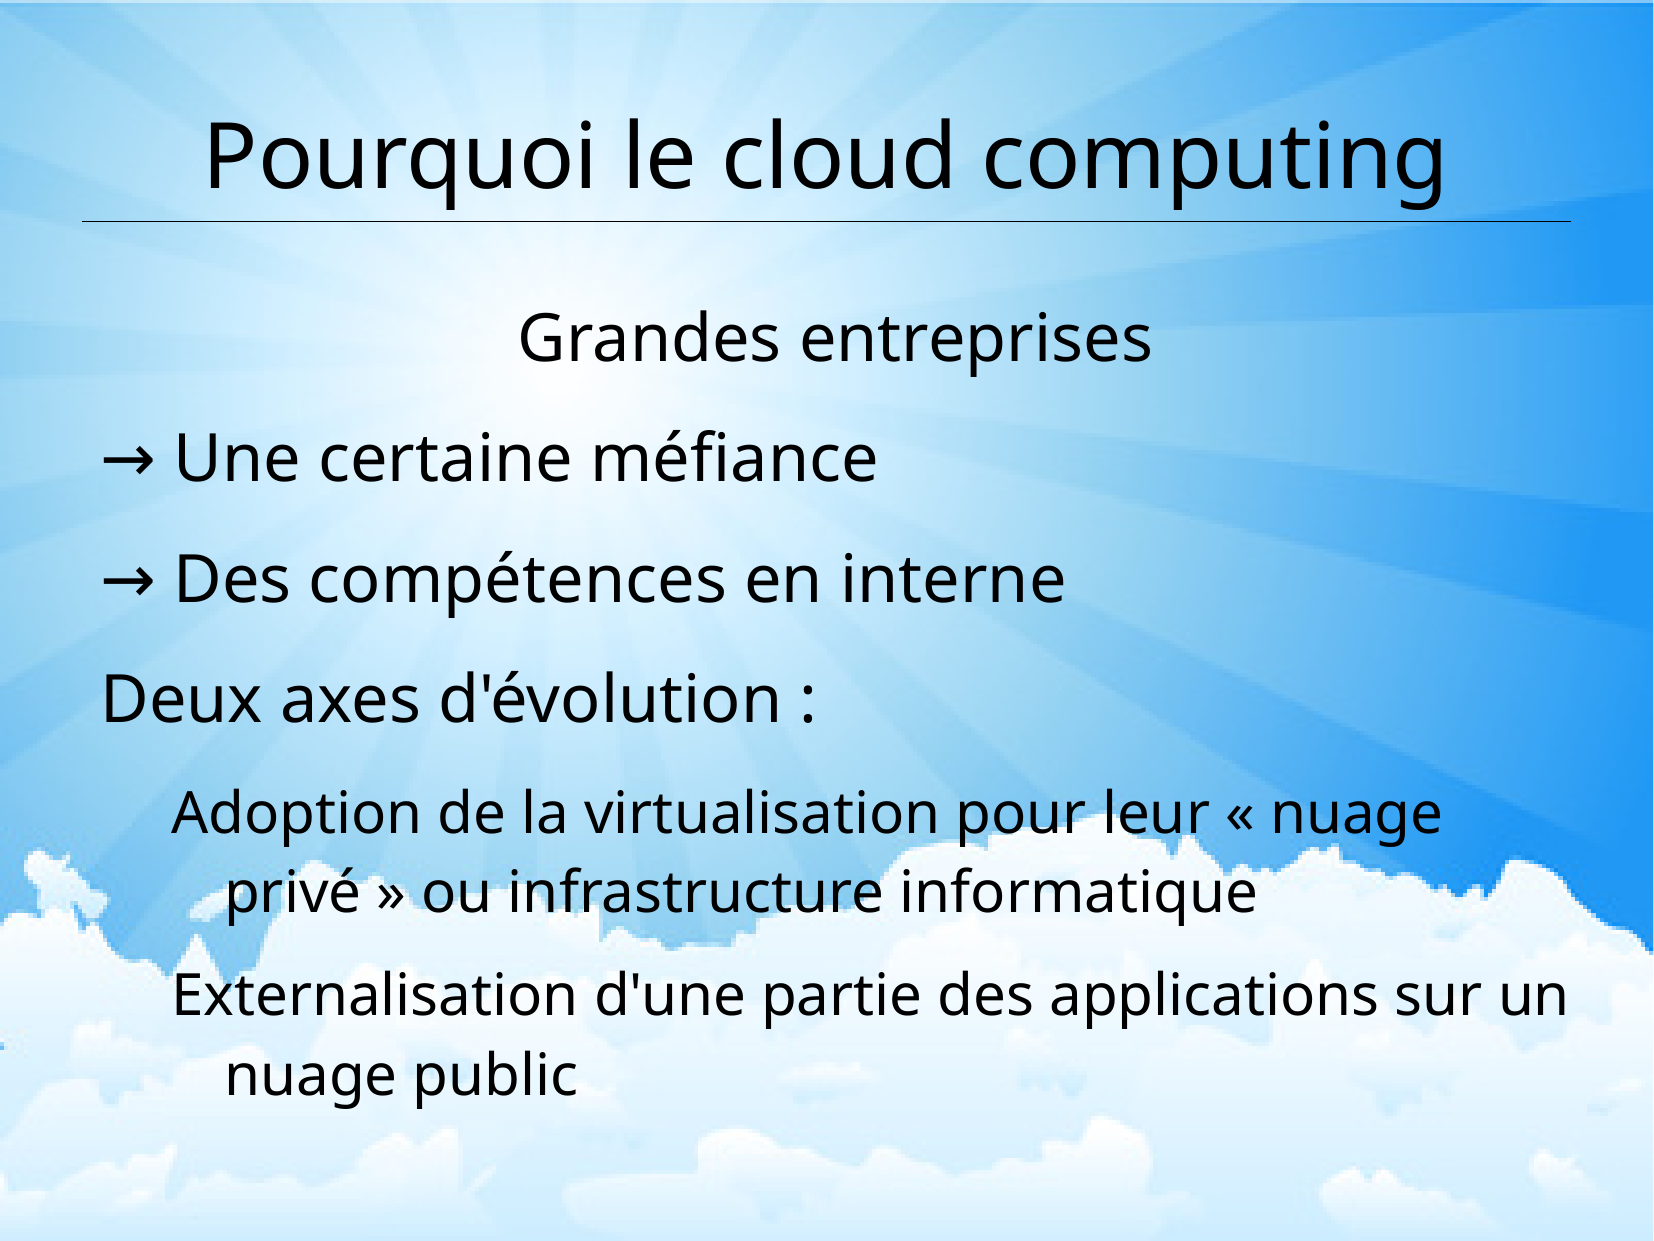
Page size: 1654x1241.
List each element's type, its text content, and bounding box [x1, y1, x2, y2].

title Pourquoi le cloud computing [82, 56, 1571, 250]
picture [0, 0, 1654, 1241]
list Grandes entreprises → Une certaine méfiance → Des compétences en interne Deux axes d'évolution : Adoption de la virtualisation pour leur « nuage privé » ou infrastructure informatique Externalisation d'une partie des applications sur un nuage public [82, 290, 1571, 1109]
